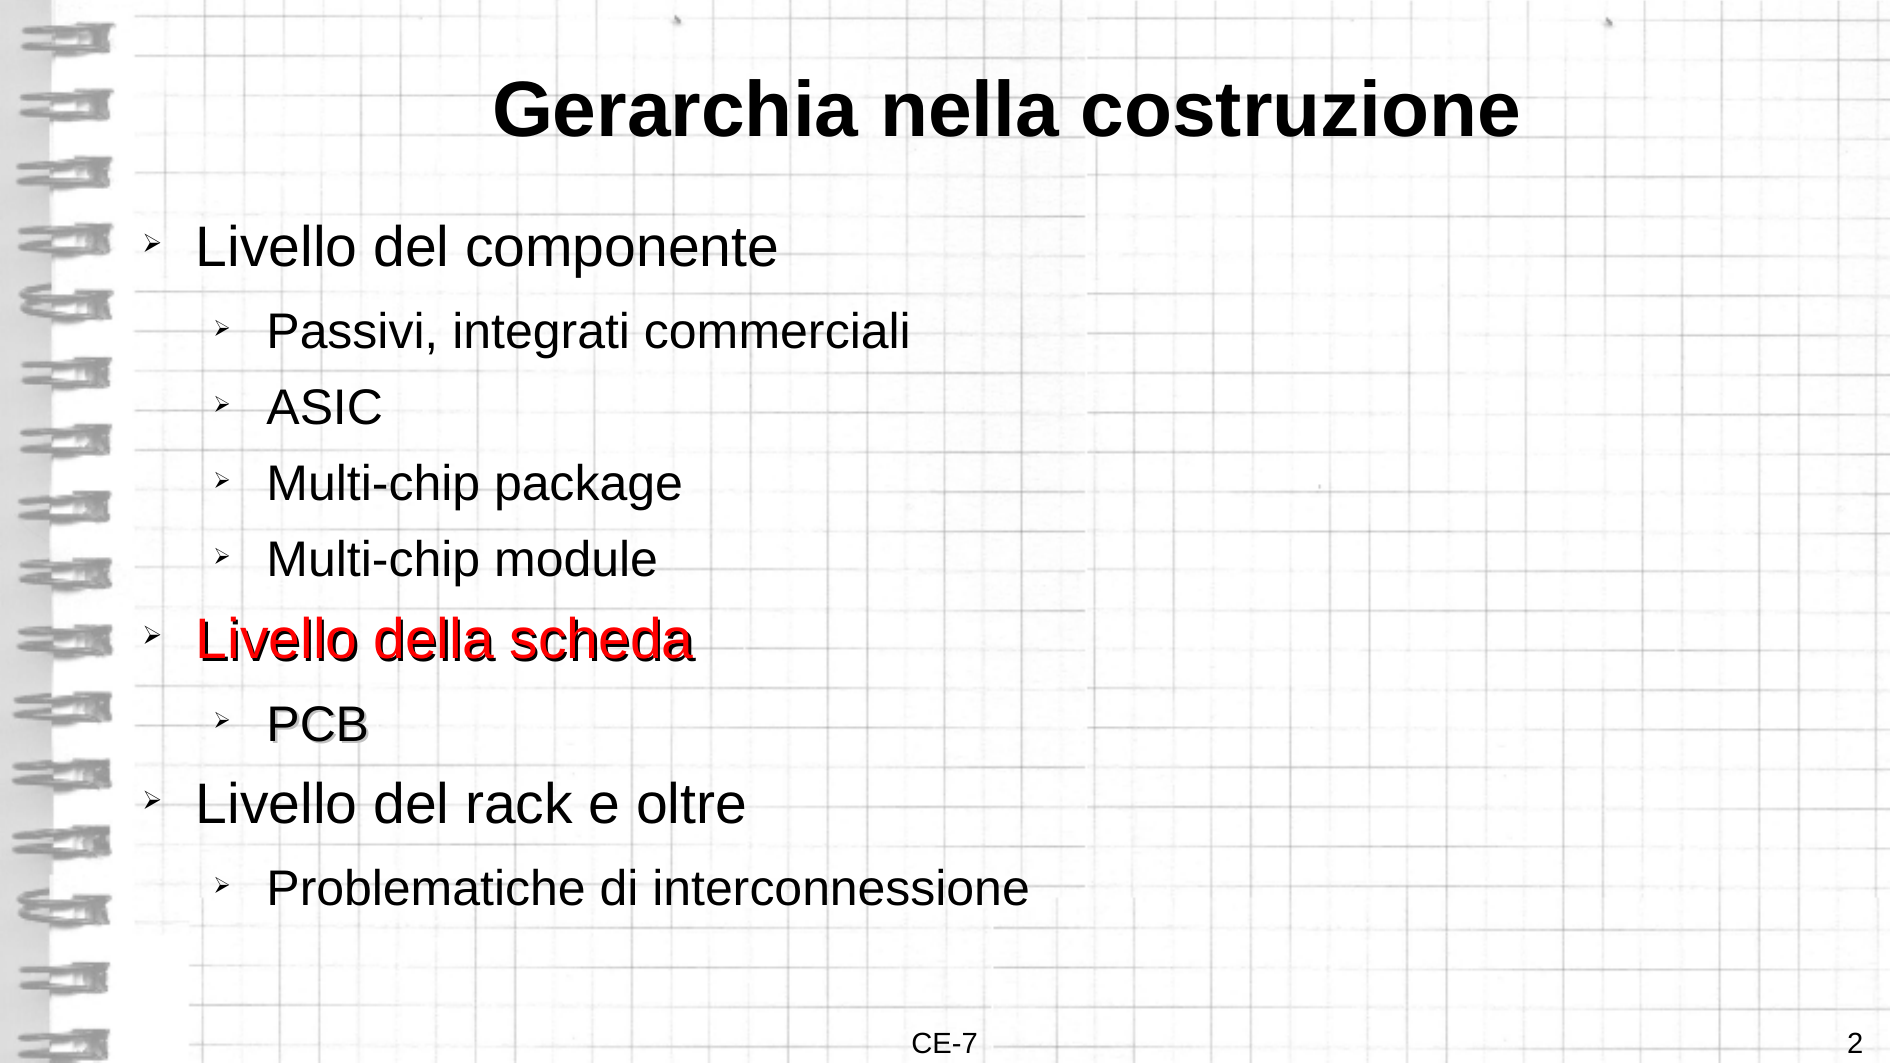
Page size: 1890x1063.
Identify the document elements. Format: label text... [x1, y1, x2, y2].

list Livello del componente Passivi, integrati commerciali ASIC Multi-chip package Multi-chip module Livello della scheda PCB Livello del rack e oltre Problematiche di interconnessione [124, 214, 1890, 917]
title Gerarchia nella costruzione [124, 20, 1890, 198]
picture [0, 0, 1890, 1063]
